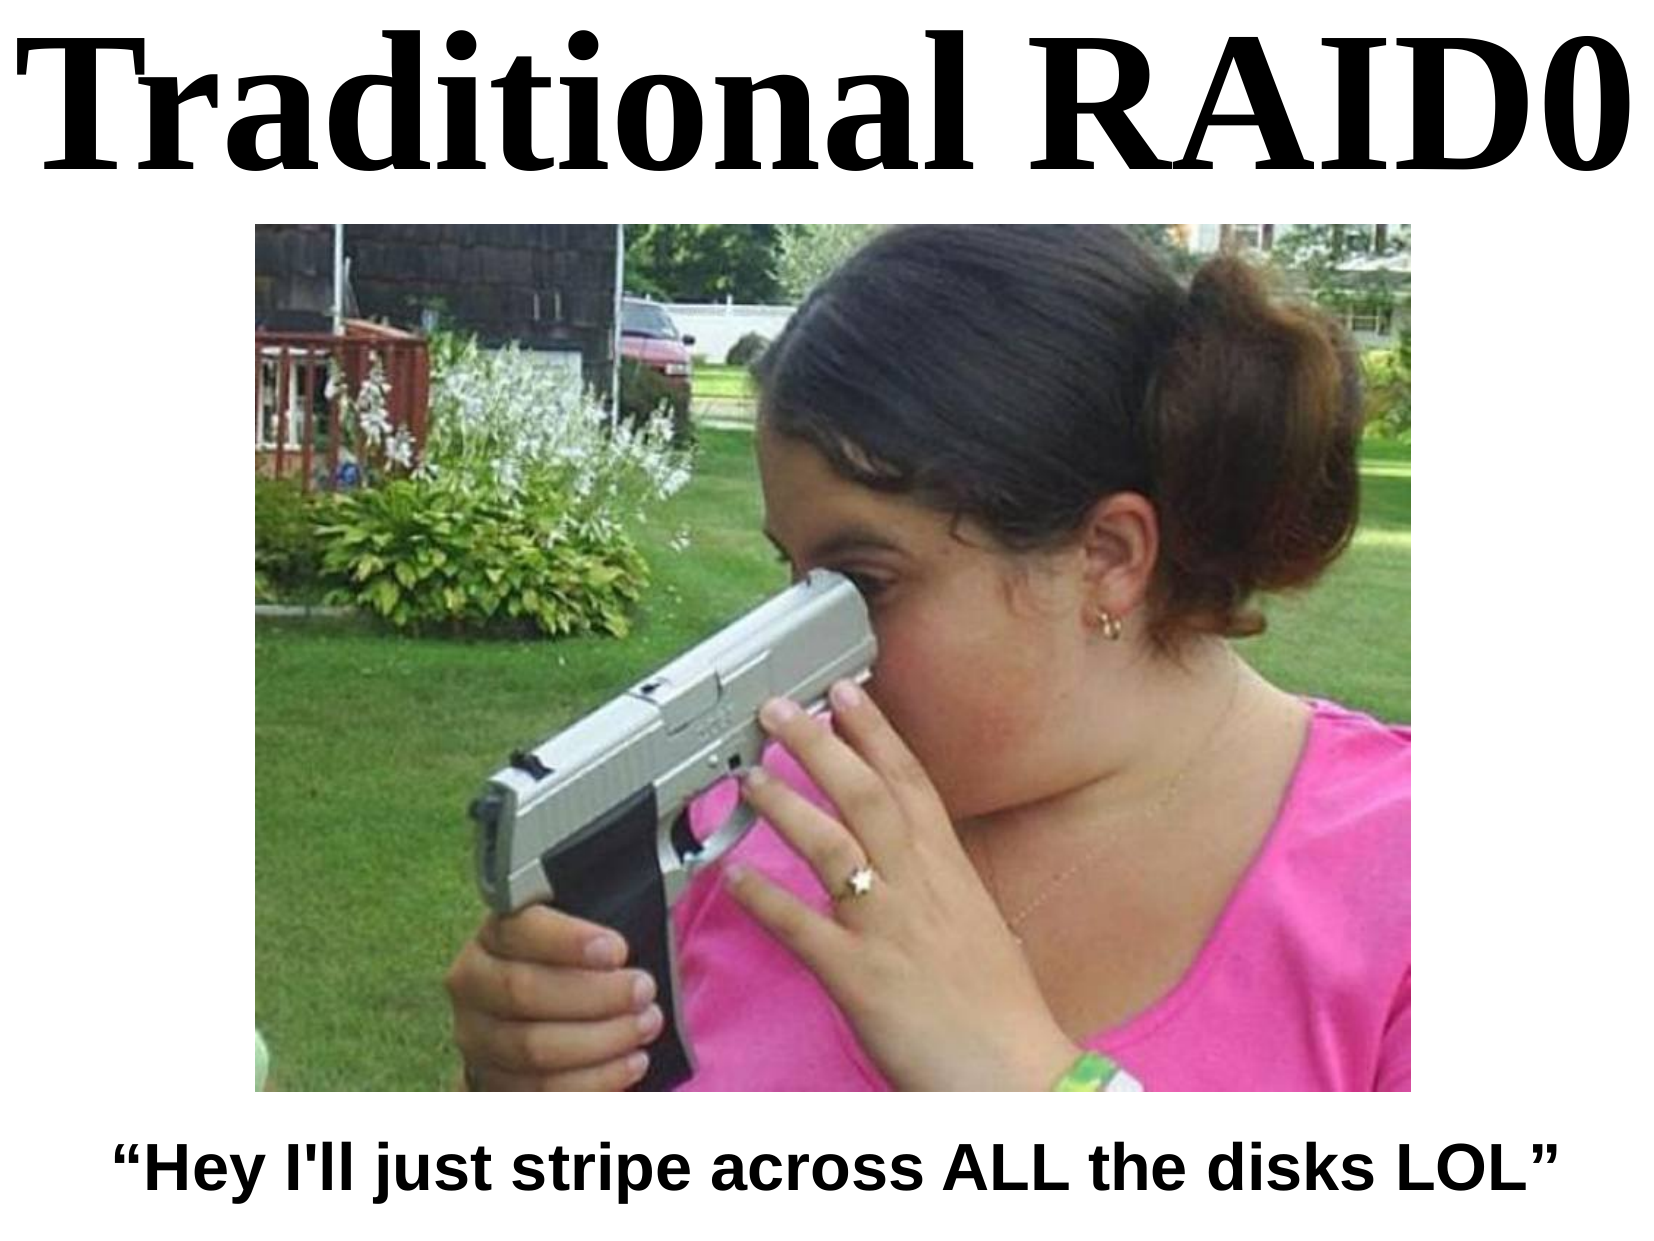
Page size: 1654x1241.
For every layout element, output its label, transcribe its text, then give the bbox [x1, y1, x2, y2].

title Traditional RAID0 [0, 0, 1654, 315]
picture [255, 224, 1411, 1092]
table_header “Hey I'll just stripe across ALL the disks LOL” [15, 1080, 1635, 1230]
